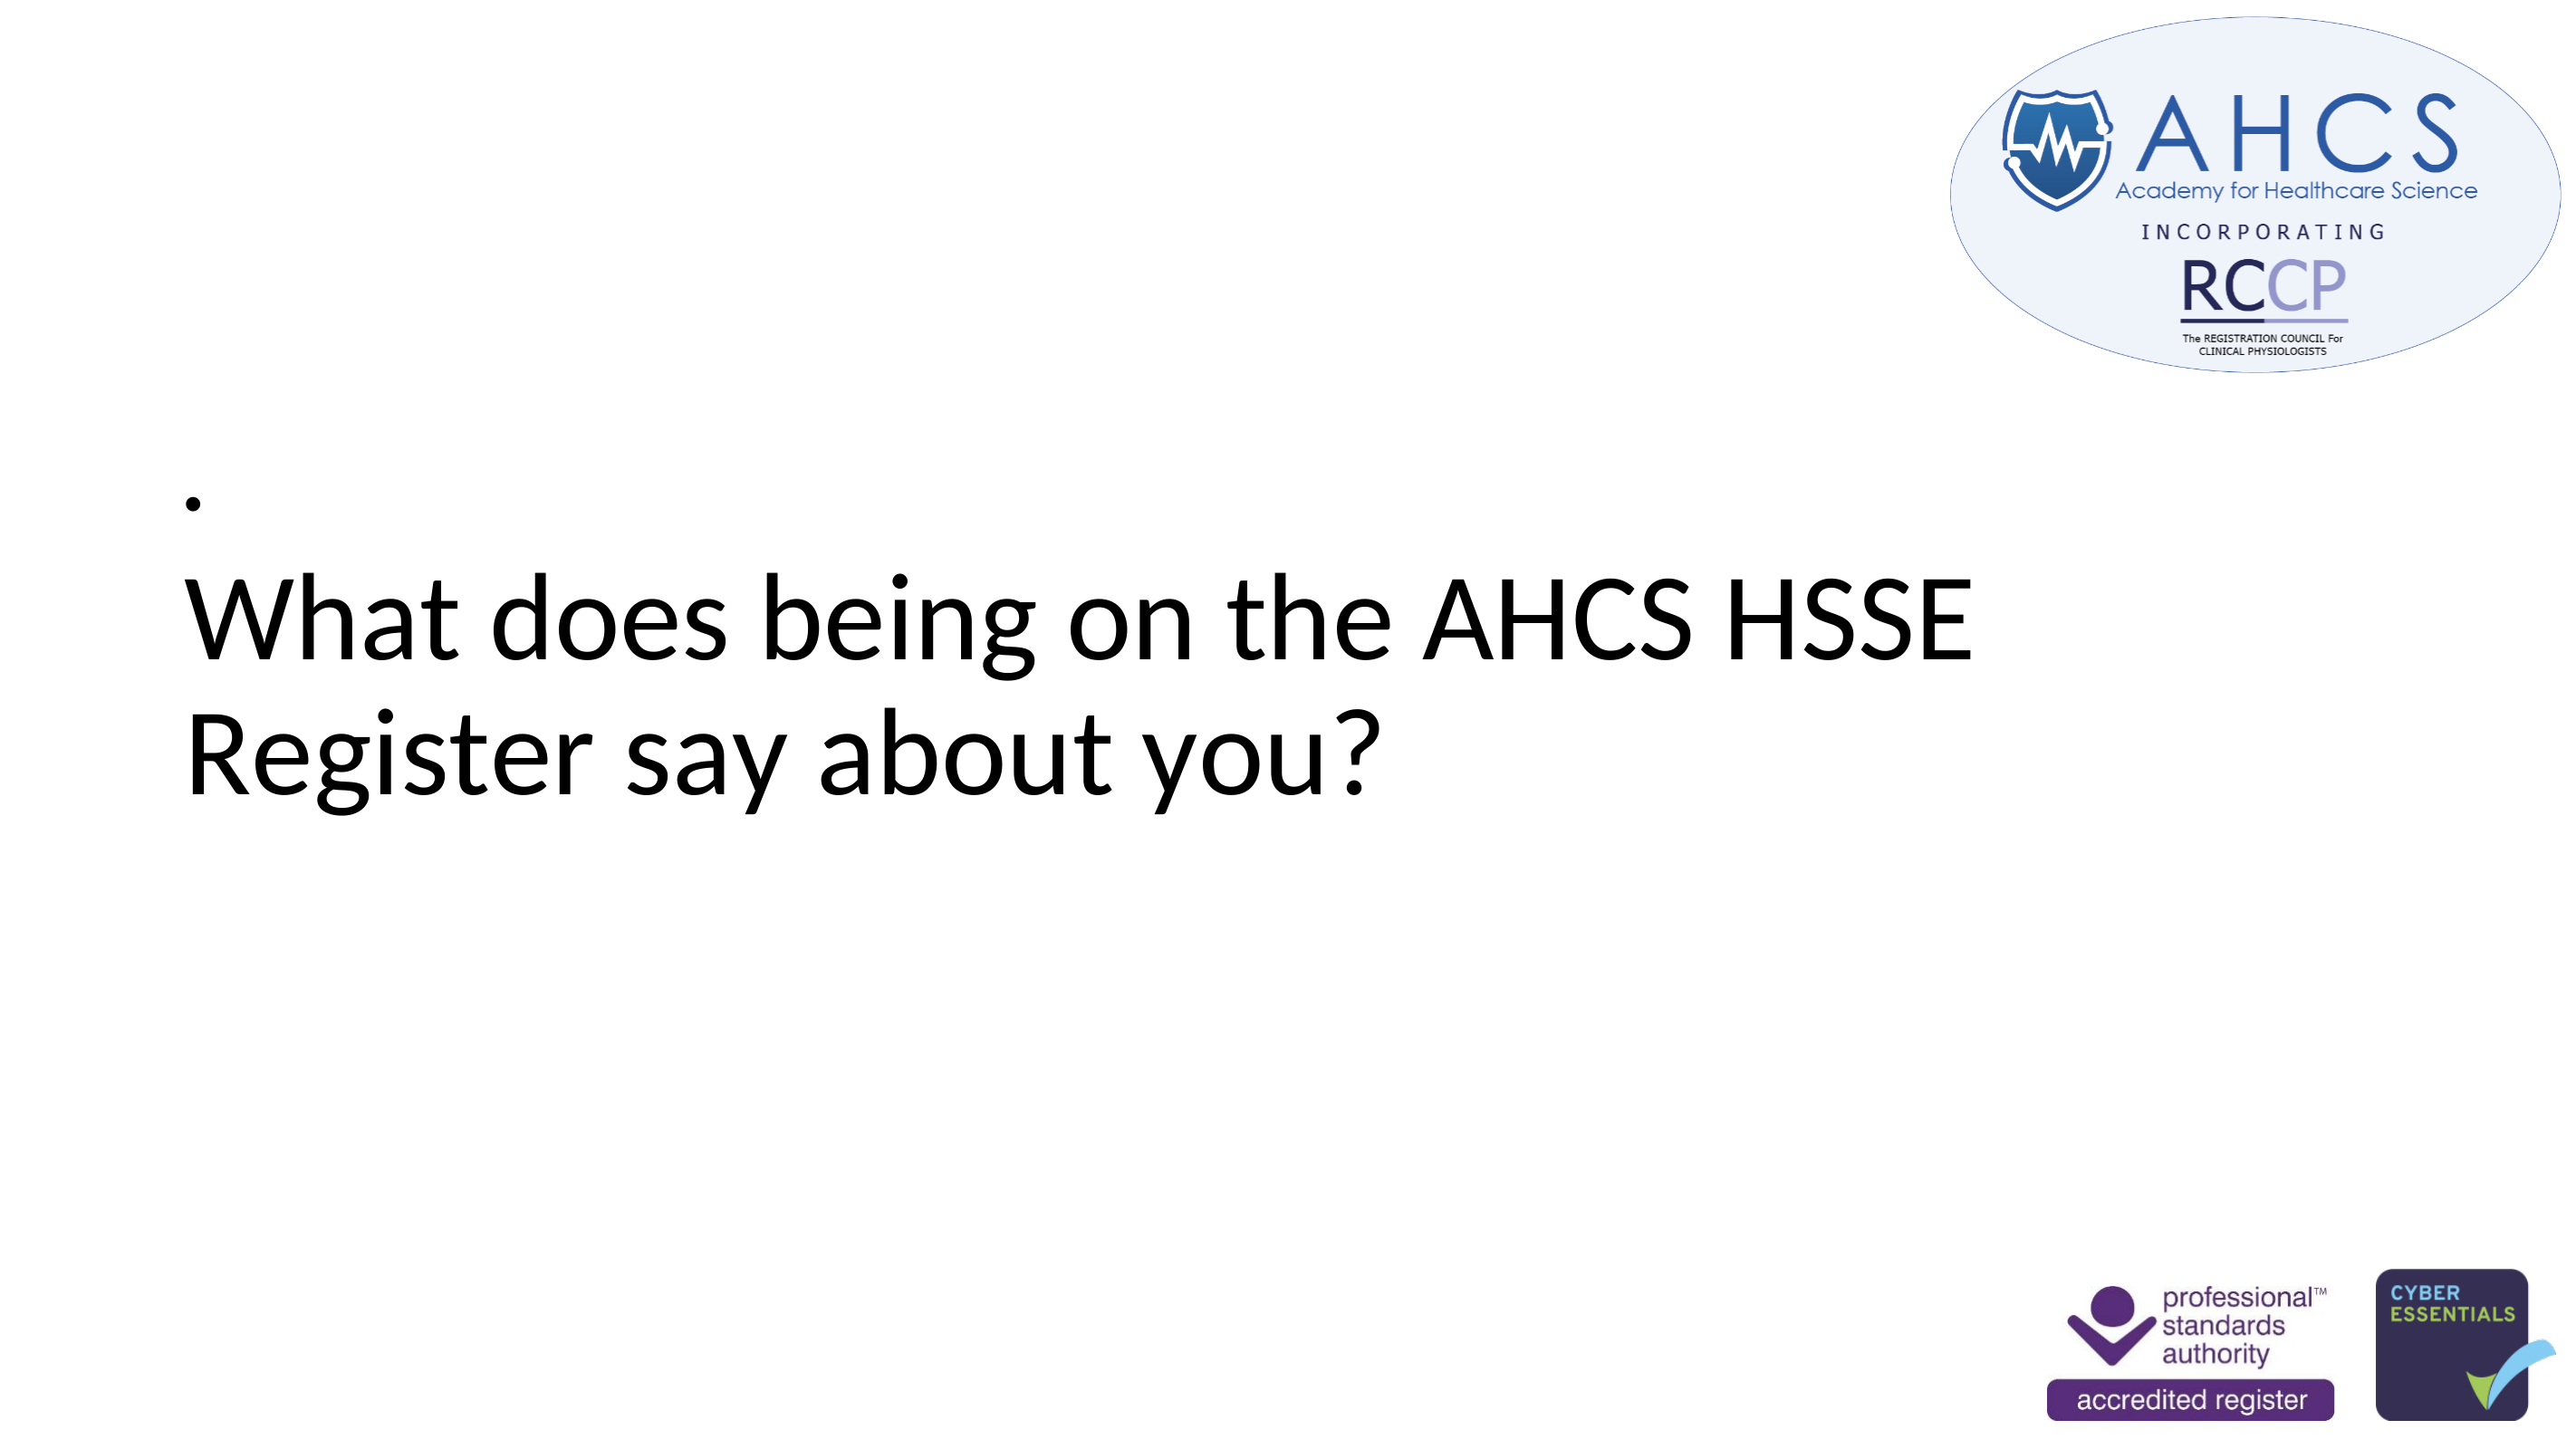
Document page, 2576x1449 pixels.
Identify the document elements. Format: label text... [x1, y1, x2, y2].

list What does being on the AHCS HSSE Register say about you? [6, 242, 2229, 1162]
